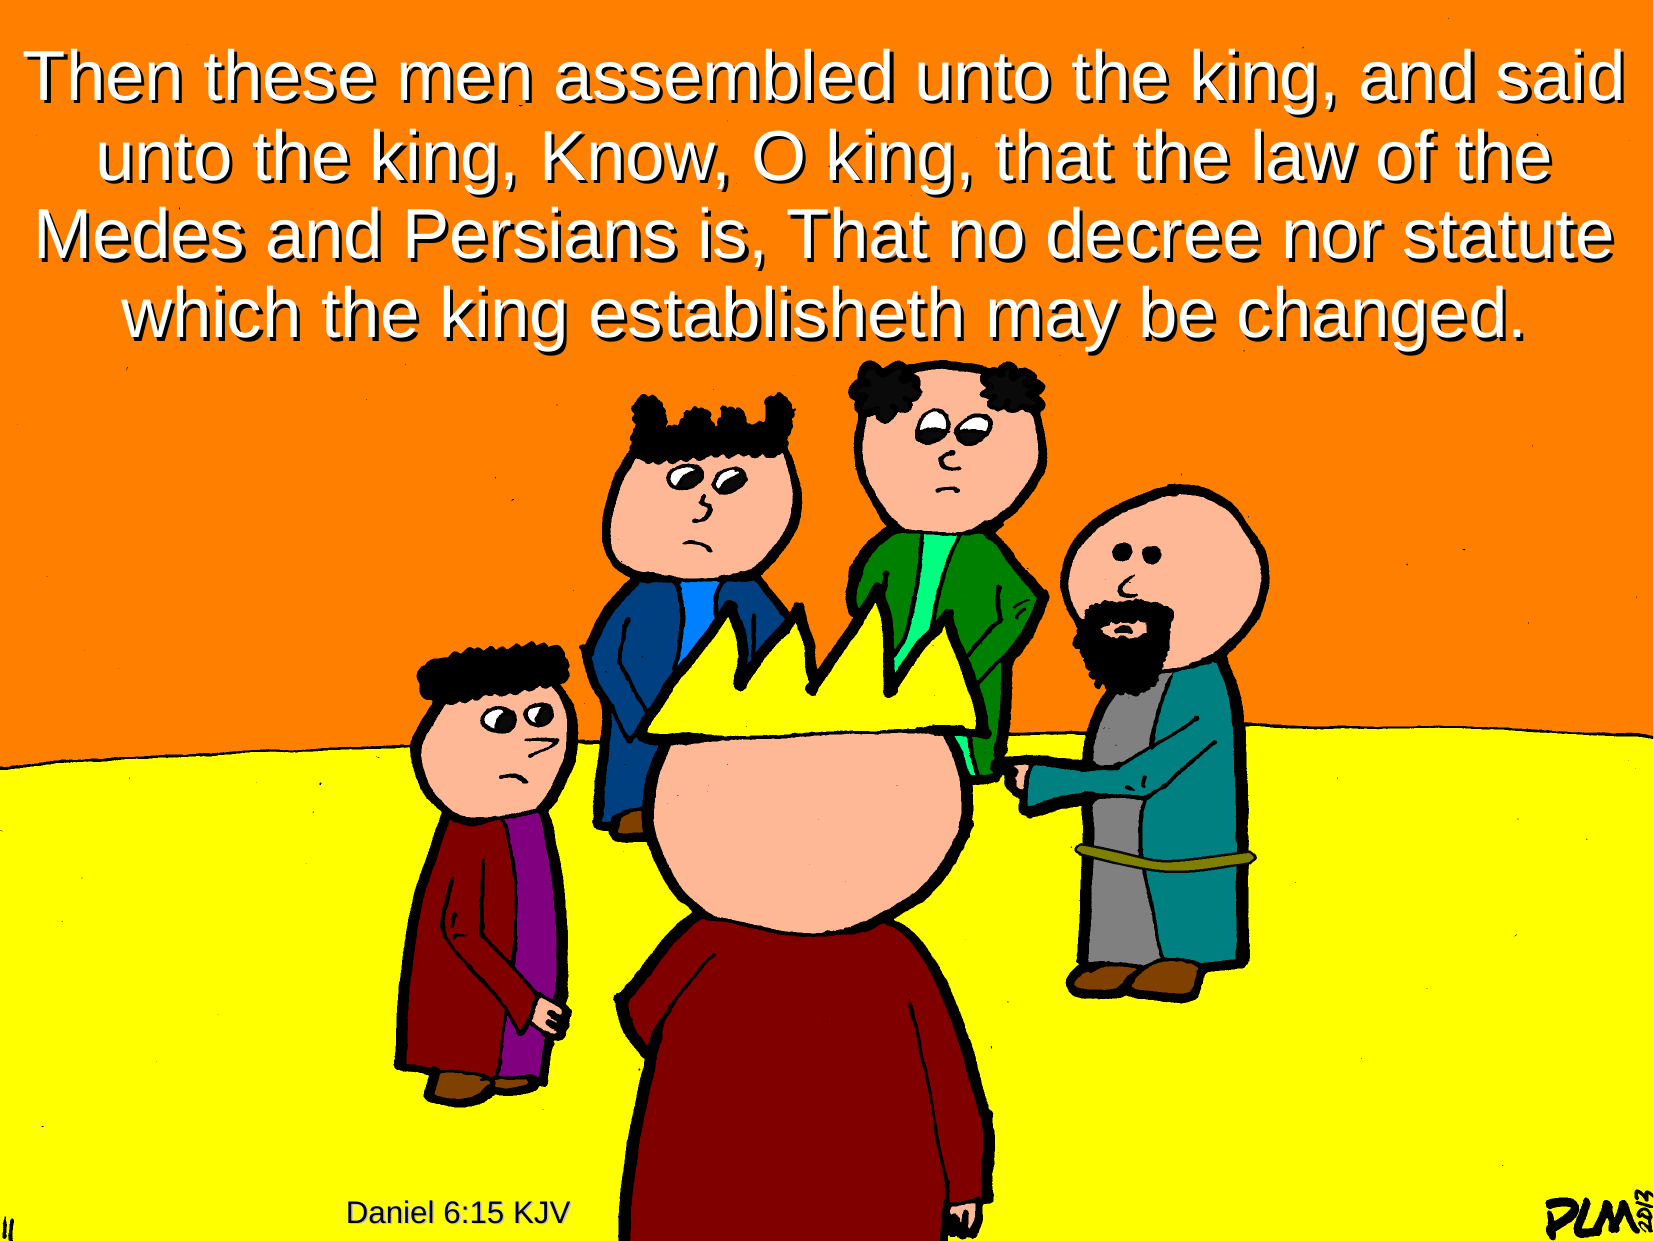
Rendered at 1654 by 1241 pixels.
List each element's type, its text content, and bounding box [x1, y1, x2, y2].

picture [0, 0, 1654, 1241]
text_box Daniel 6:15 KJV [300, 1187, 617, 1237]
text_box Then these men assembled unto the king, and said unto the king, Know, O king, that the law of the Medes and Persians is, That no decree nor statute which the king establisheth may be changed. [0, 29, 1651, 361]
